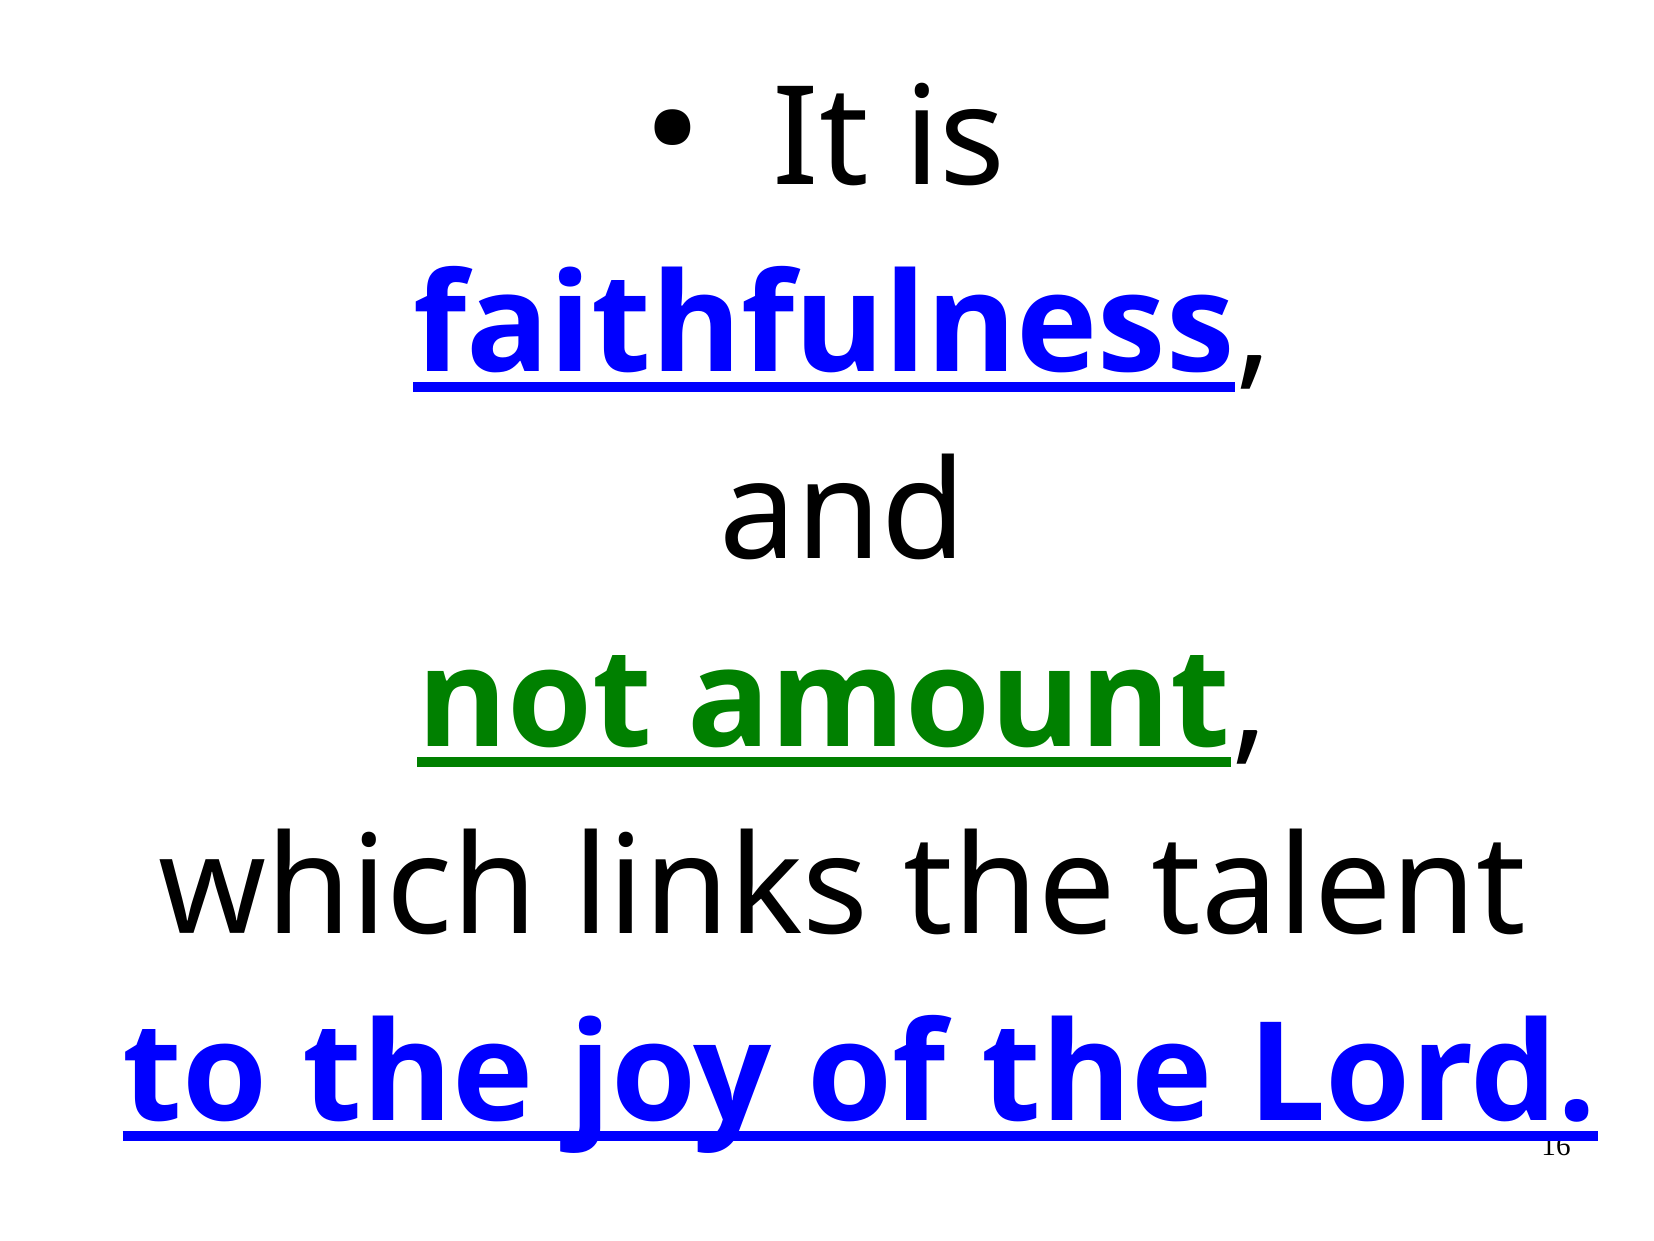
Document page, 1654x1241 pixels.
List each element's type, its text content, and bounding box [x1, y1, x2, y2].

list It is faithfulness, and not amount, which links the talent to the joy of the Lord. [37, 37, 1613, 1201]
